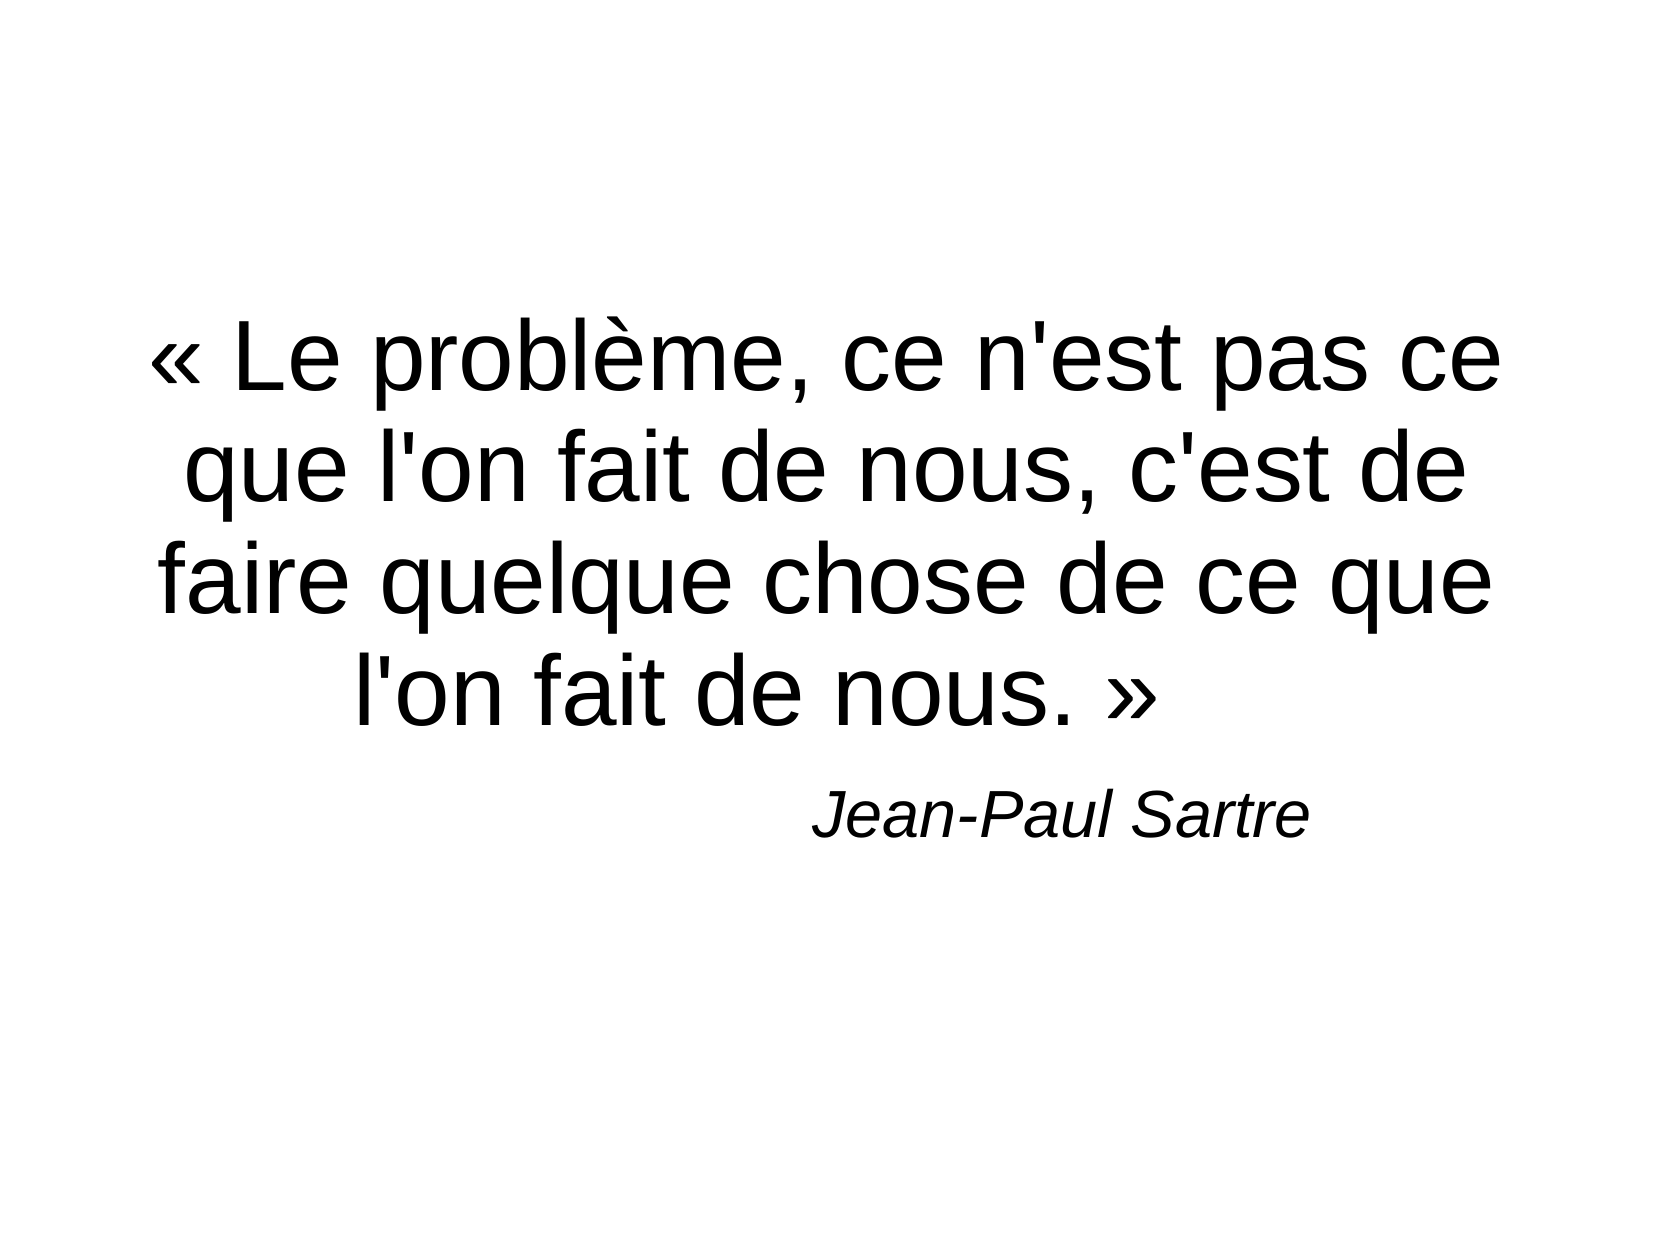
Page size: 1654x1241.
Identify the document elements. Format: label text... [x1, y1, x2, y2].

subtitle « Le problème, ce n'est pas ce que l'on fait de nous, c'est de faire quelque chose de ce que l'on fait de nous. » Jean-Paul Sartre [82, 49, 1571, 1109]
